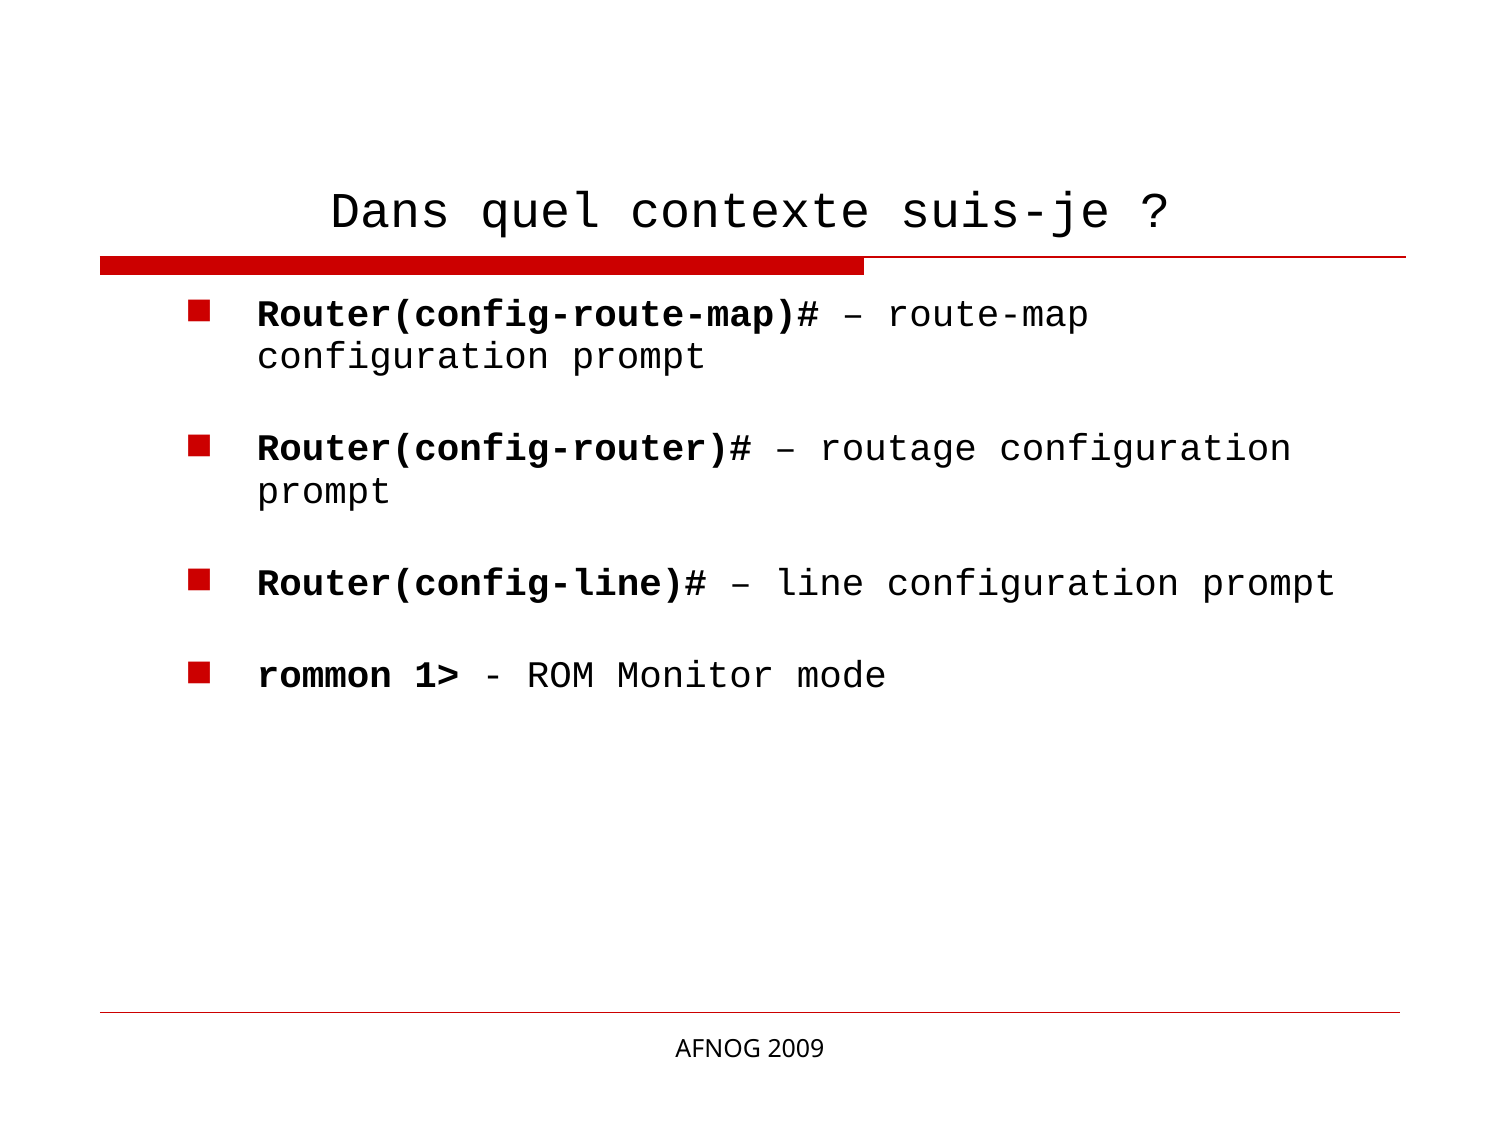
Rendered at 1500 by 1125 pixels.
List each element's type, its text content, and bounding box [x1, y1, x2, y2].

list Router(config-route-map)# – route-map configuration prompt Router(config-router)# – routage configuration prompt Router(config-line)# – line configuration prompt rommon 1> - ROM Monitor mode [92, 287, 1406, 988]
title Dans quel contexte suis-je ? [94, 49, 1407, 250]
text_box AFNOG 2009 [512, 1024, 988, 1103]
